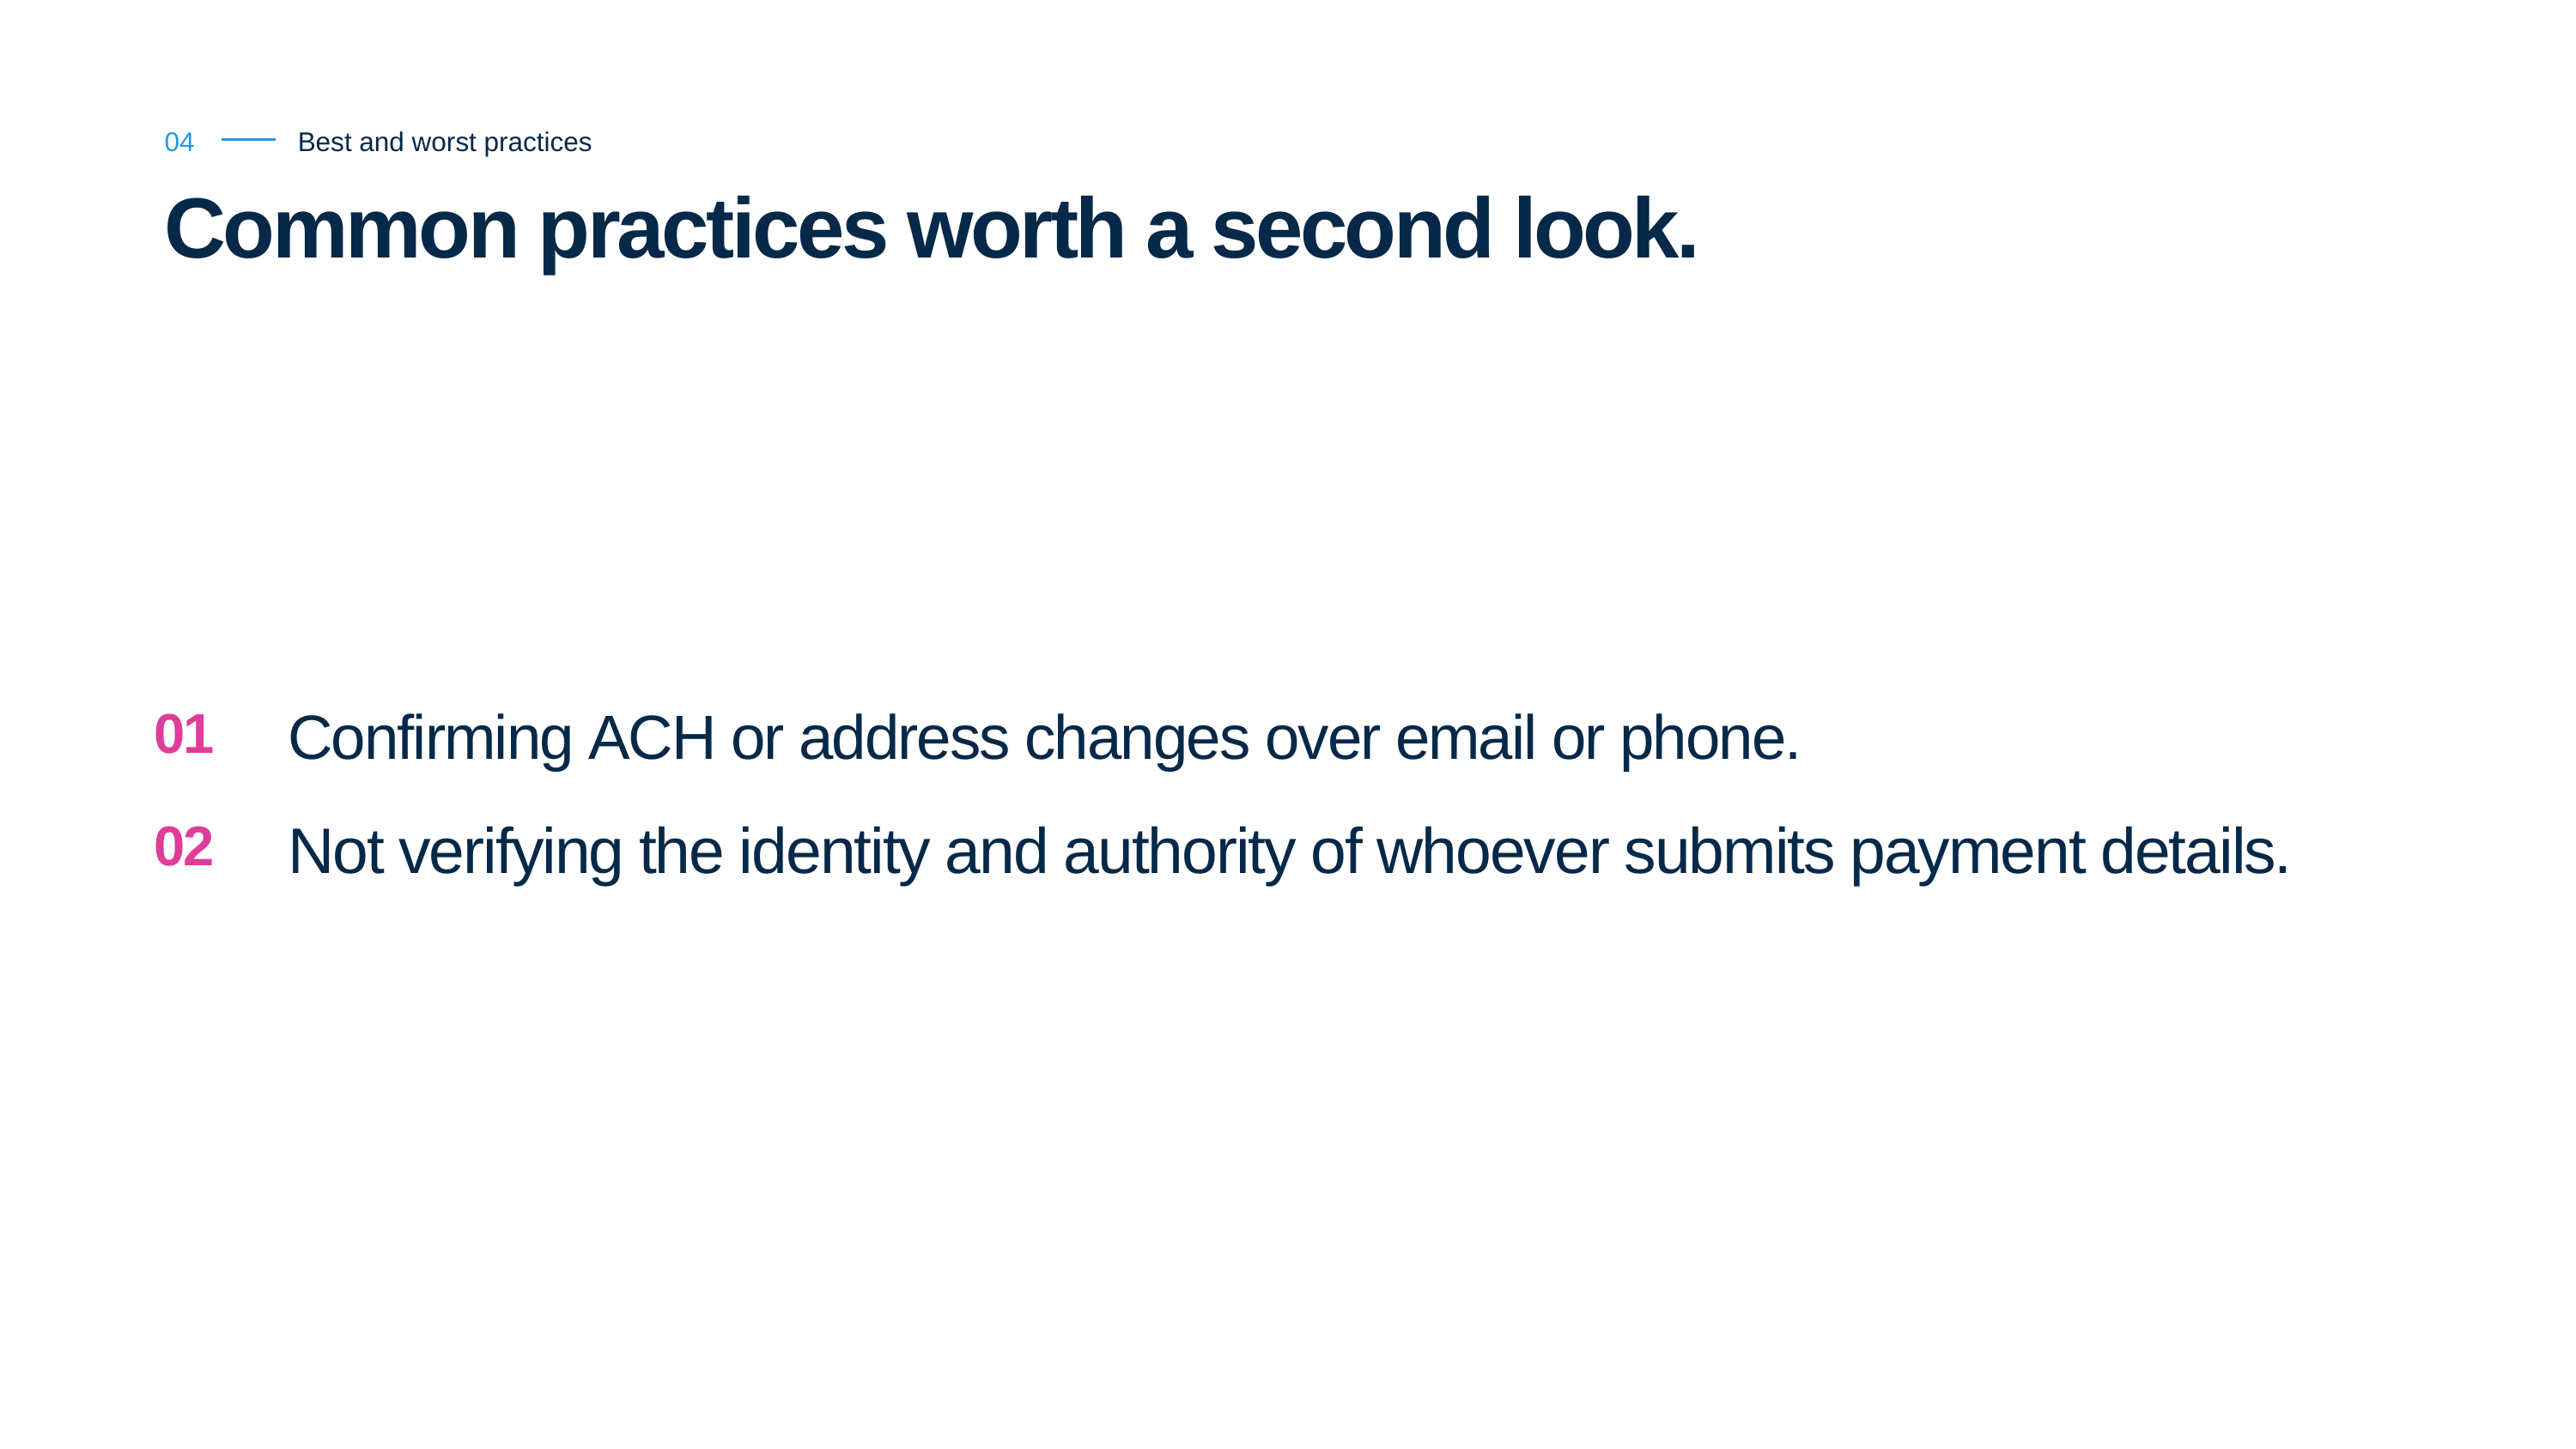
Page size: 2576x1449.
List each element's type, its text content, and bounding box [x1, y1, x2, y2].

text_box 01 [149, 699, 247, 769]
text_box Not verifying the identity and authority of whoever submits payment details. [284, 811, 2313, 961]
text_box 02 [149, 811, 247, 882]
text_box Best and worst practices [294, 123, 710, 161]
text_box Common practices worth a second look. [161, 177, 2375, 282]
text_box Confirming ACH or address changes over email or phone. [284, 699, 1981, 777]
text_box 04 [161, 123, 214, 161]
